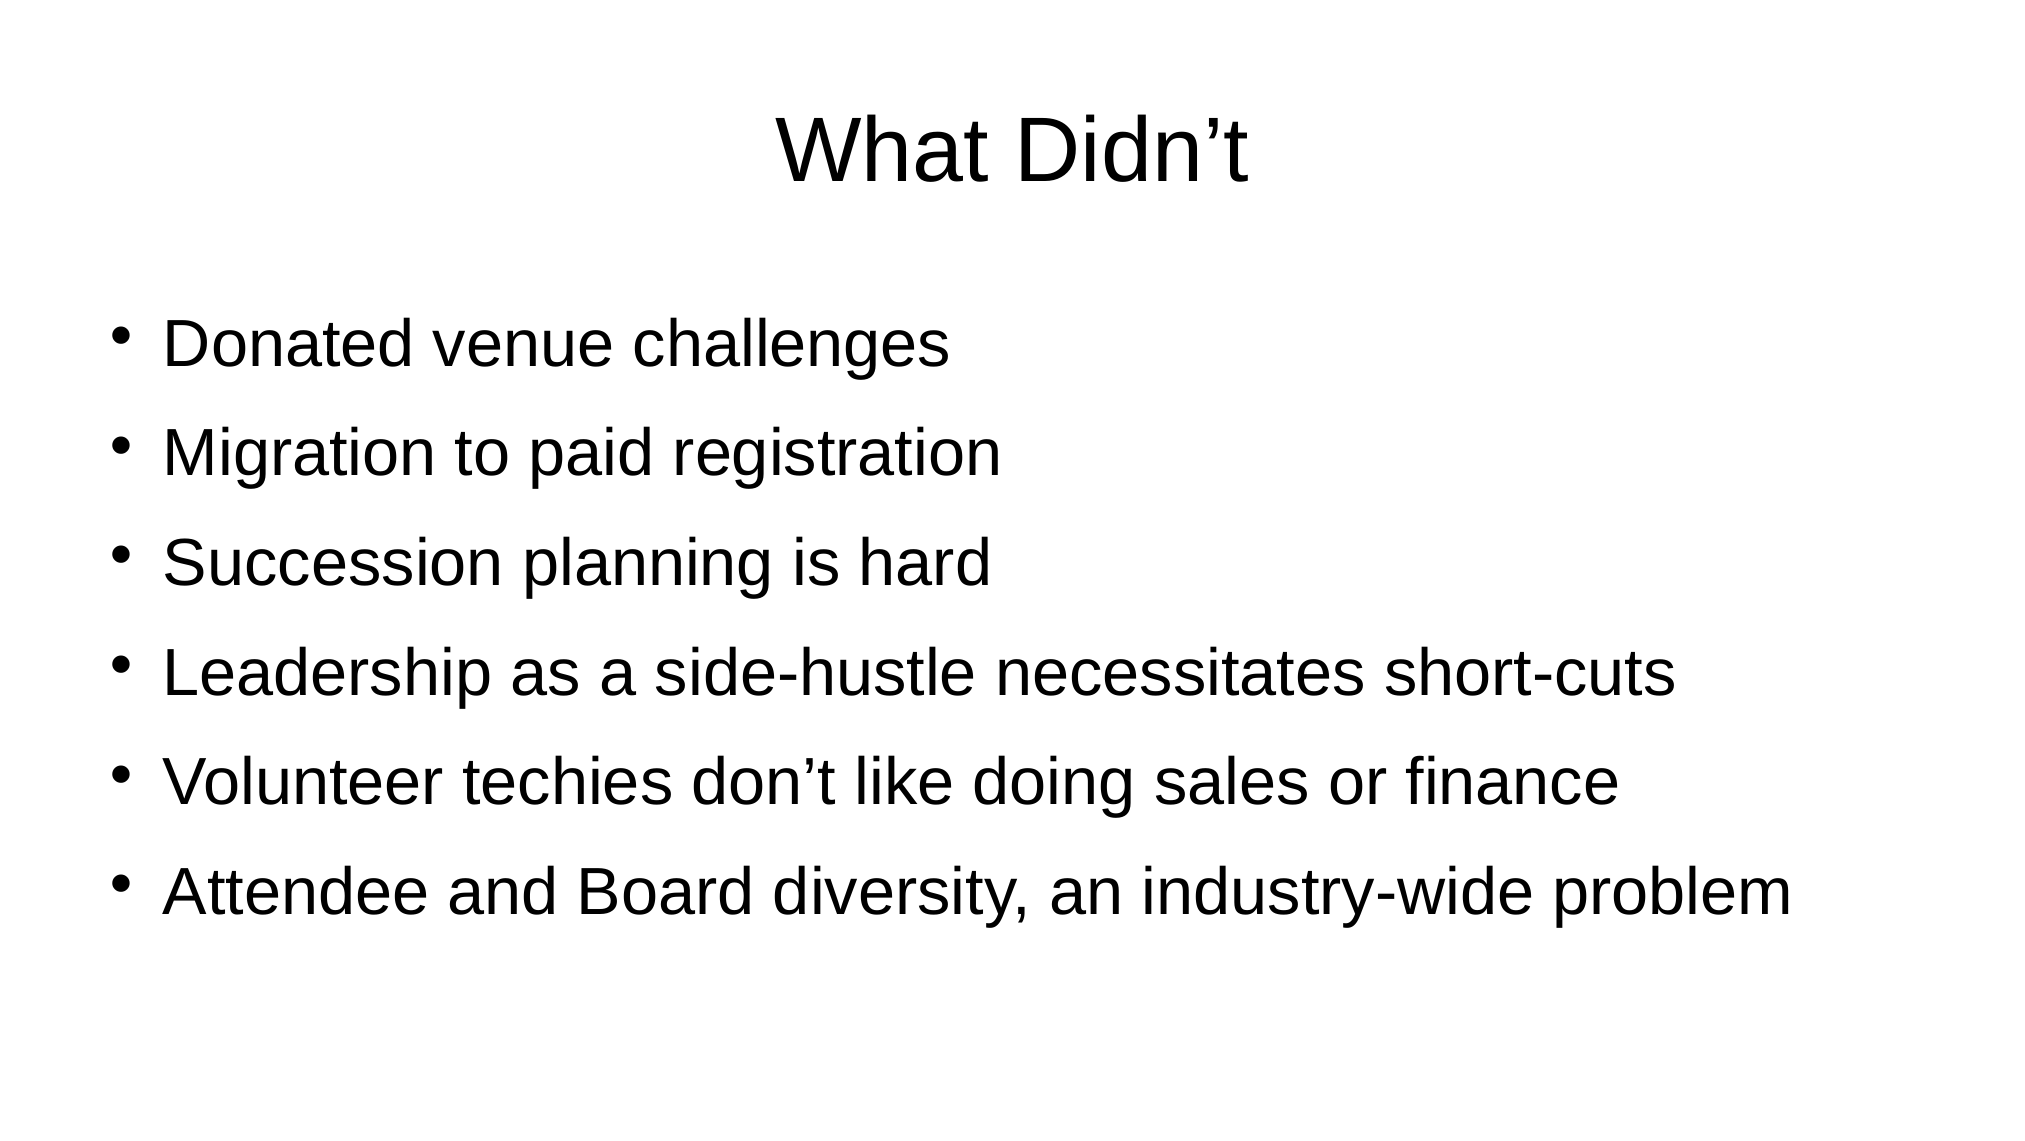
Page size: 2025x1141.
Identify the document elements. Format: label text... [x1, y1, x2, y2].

list Donated venue challenges Migration to paid registration Succession planning is hard Leadership as a side-hustle necessitates short-cuts Volunteer techies don’t like doing sales or finance Attendee and Board diversity, an industry-wide problem [92, 299, 1933, 1008]
title What Didn’t [357, 33, 1668, 256]
